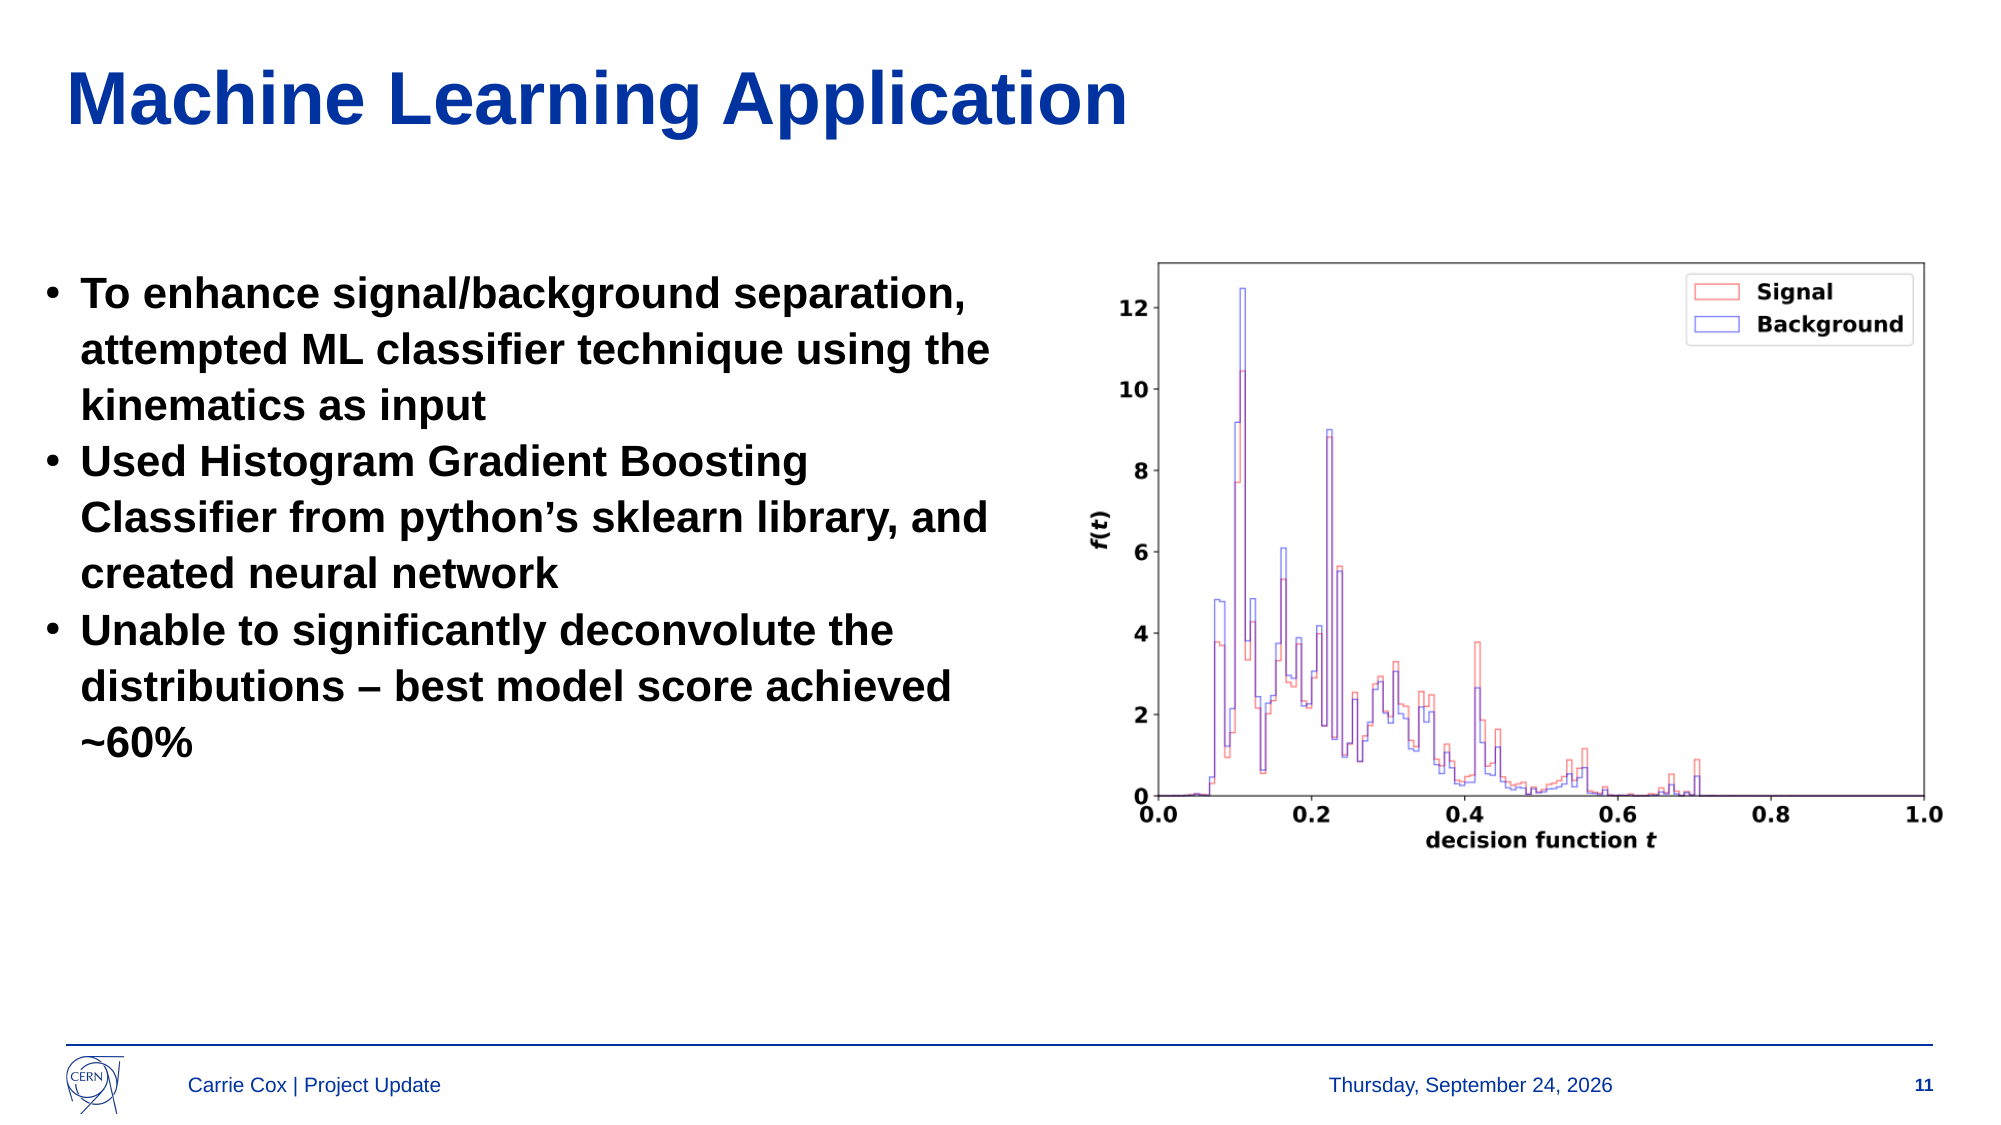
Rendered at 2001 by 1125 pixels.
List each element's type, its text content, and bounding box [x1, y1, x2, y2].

picture [1079, 237, 1950, 856]
title Machine Learning Application [66, 59, 1934, 238]
slide_number Friday, July 28, 2023 [1329, 1053, 1621, 1114]
slide_number <number> [1822, 1053, 1934, 1114]
text_box To enhance signal/background separation, attempted ML classifier technique using the kinematics as input Used Histogram Gradient Boosting Classifier from python’s sklearn library, and created neural network Unable to significantly deconvolute the distributions – best model score achieved ~60% [45, 261, 999, 916]
footer Carrie Cox | Project Update [187, 1053, 1302, 1114]
